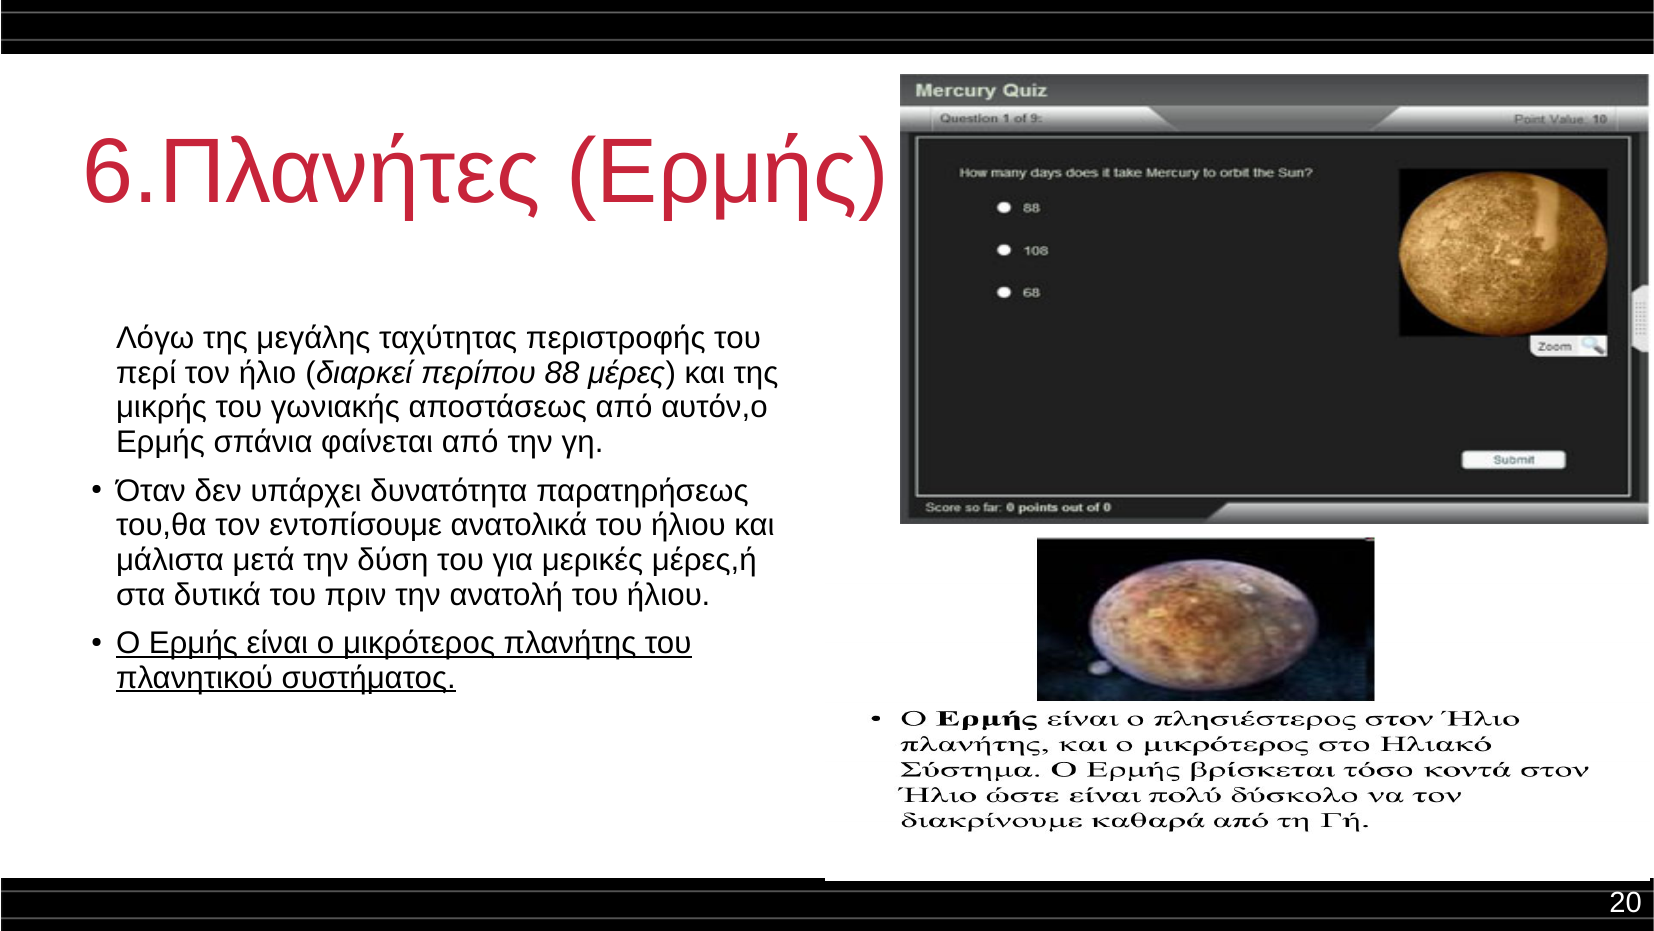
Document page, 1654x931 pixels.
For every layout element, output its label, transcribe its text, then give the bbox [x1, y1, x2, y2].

picture [1, 0, 1654, 54]
title 6.Πλανήτες (Ερμής) [82, 92, 900, 249]
list Λόγω της μεγάλης ταχύτητας περιστροφής του περί τον ήλιο (διαρκεί περίπου 88 μέρες) και της μικρής του γωνιακής αποστάσεως από αυτόν,ο Ερμής σπάνια φαίνεται από την γη. Όταν δεν υπάρχει δυνατότητα παρατηρήσεως του,θα τον εντοπίσουμε ανατολικά του ήλιου και μάλιστα μετά την δύση του για μερικές μέρες,ή στα δυτικά του πριν την ανατολή του ήλιου. Ο Ερμής είναι ο μικρότερος πλανήτης του πλανητικού συστήματος. [82, 271, 809, 713]
picture [1, 74, 1654, 931]
